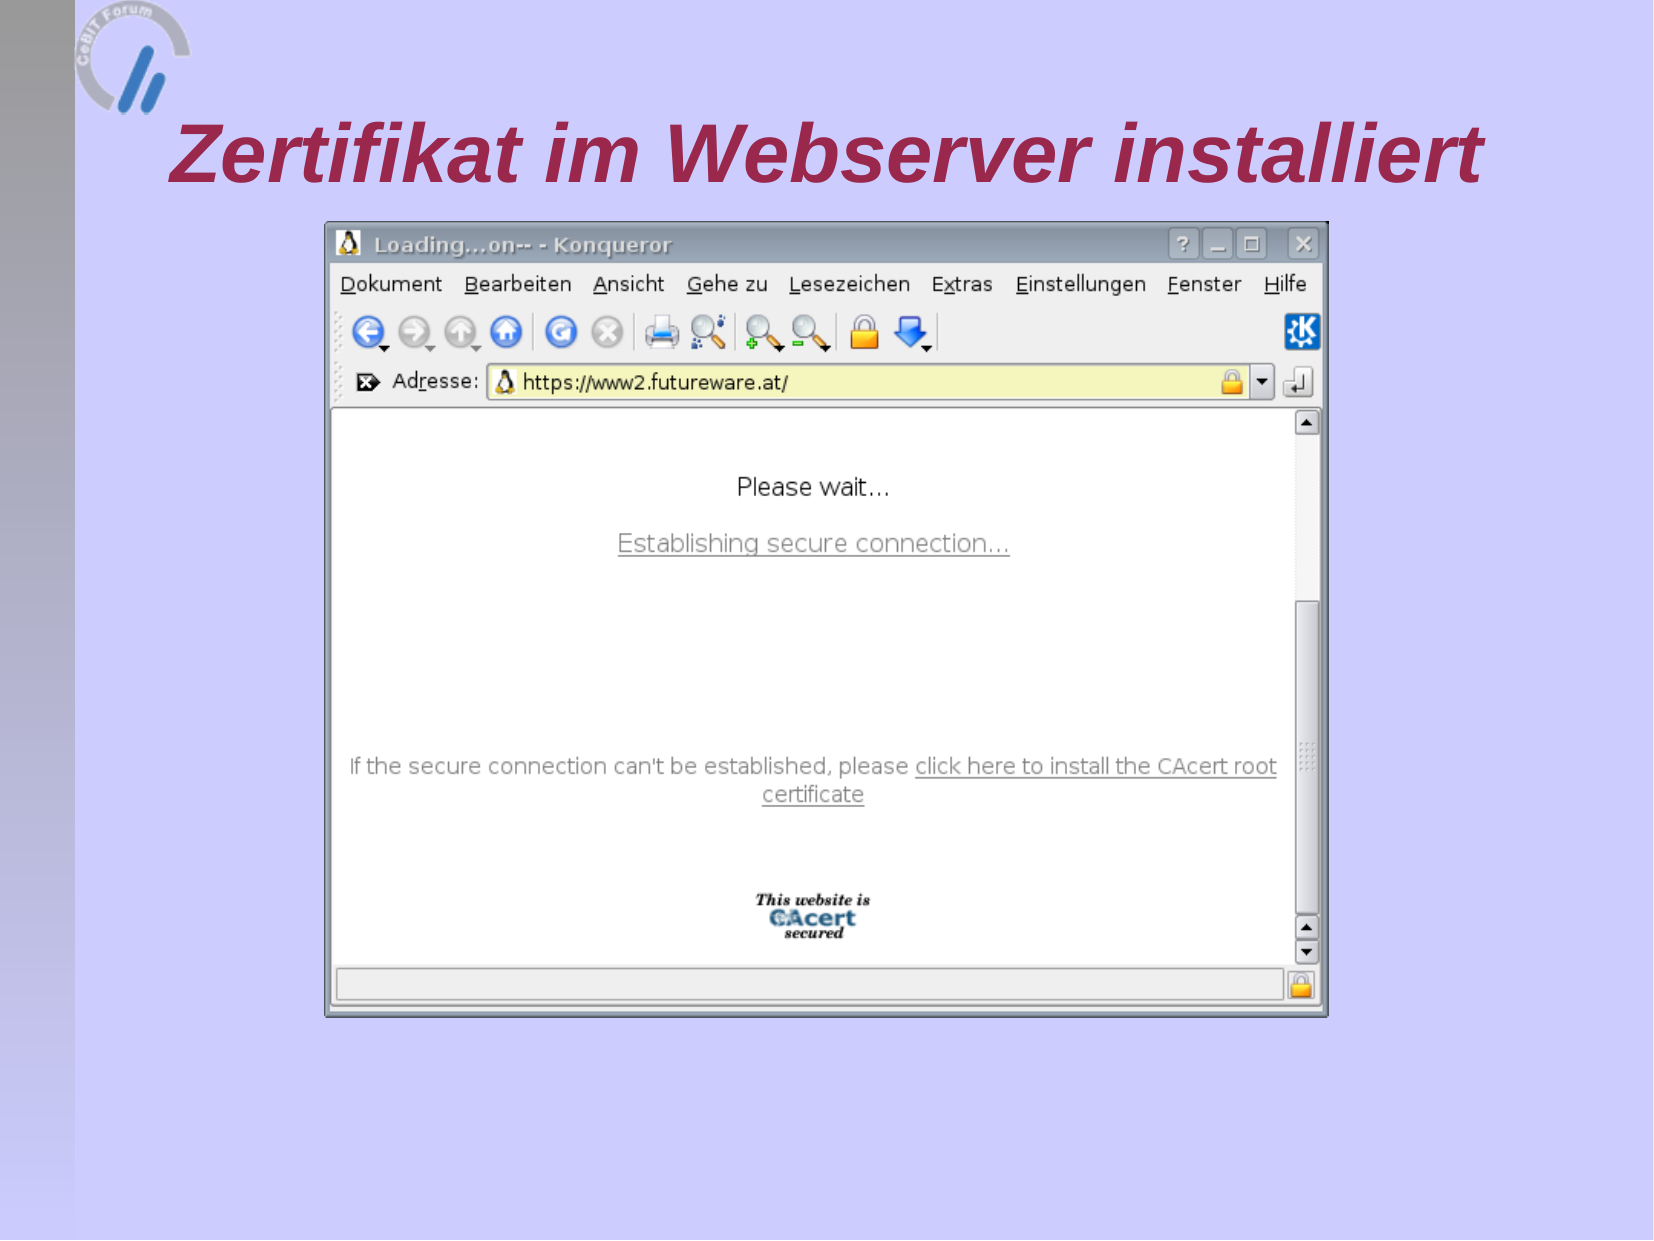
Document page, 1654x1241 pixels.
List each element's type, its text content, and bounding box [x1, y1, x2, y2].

title Zertifikat im Webserver installiert [121, 49, 1534, 257]
picture [324, 221, 1329, 1019]
